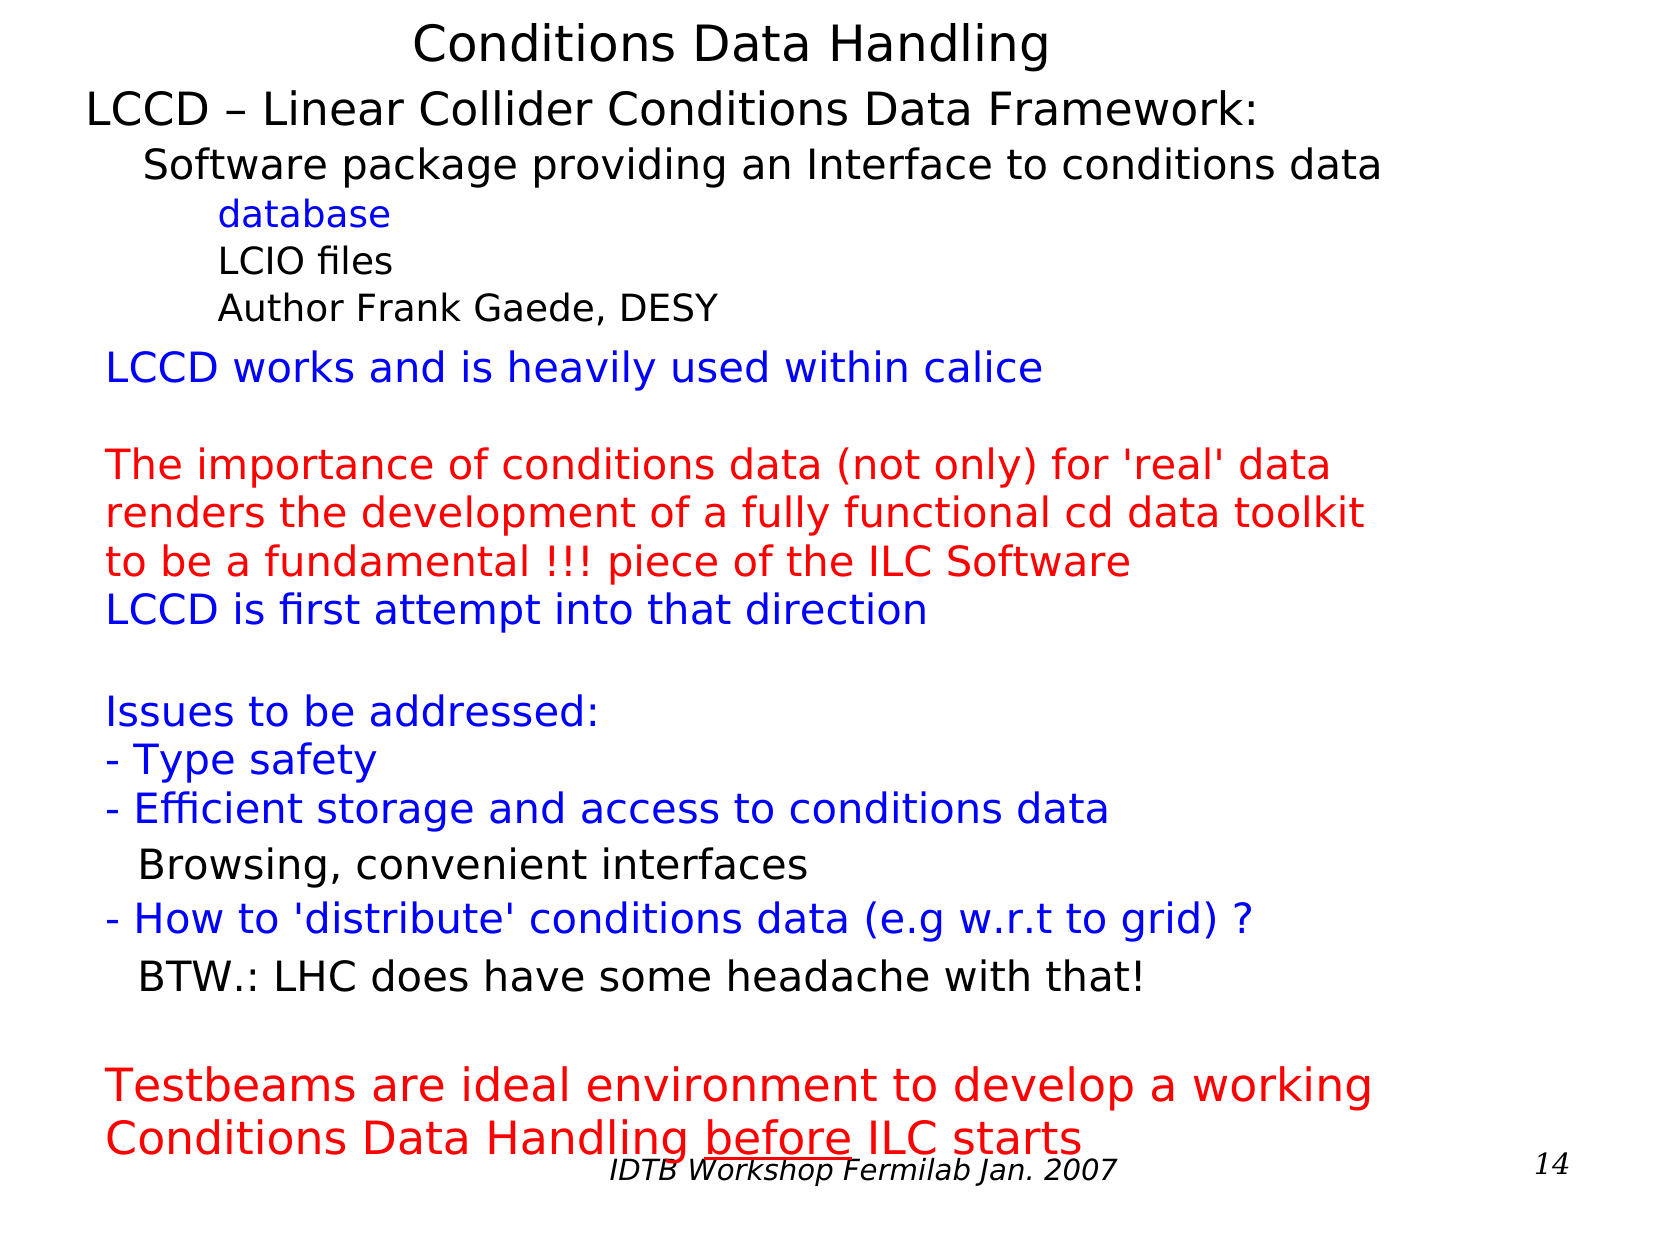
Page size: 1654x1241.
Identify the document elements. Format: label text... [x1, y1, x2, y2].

text_box Conditions Data Handling [397, 8, 1297, 75]
text_box LCCD works and is heavily used within calice The importance of conditions data (not only) for 'real' data renders the development of a fully functional cd data toolkit to be a fundamental !!! piece of the ILC Software LCCD is first attempt into that direction Issues to be addressed: - Type safety - Efficient storage and access to conditions data Browsing, convenient interfaces - How to 'distribute' conditions data (e.g w.r.t to grid) ? BTW.: LHC does have some headache with that! Testbeams are ideal environment to develop a working Conditions Data Handling before ILC starts [90, 336, 1380, 1175]
list LCCD – Linear Collider Conditions Data Framework: Software package providing an Interface to conditions data database LCIO files Author Frank Gaede, DESY [52, 75, 1504, 814]
